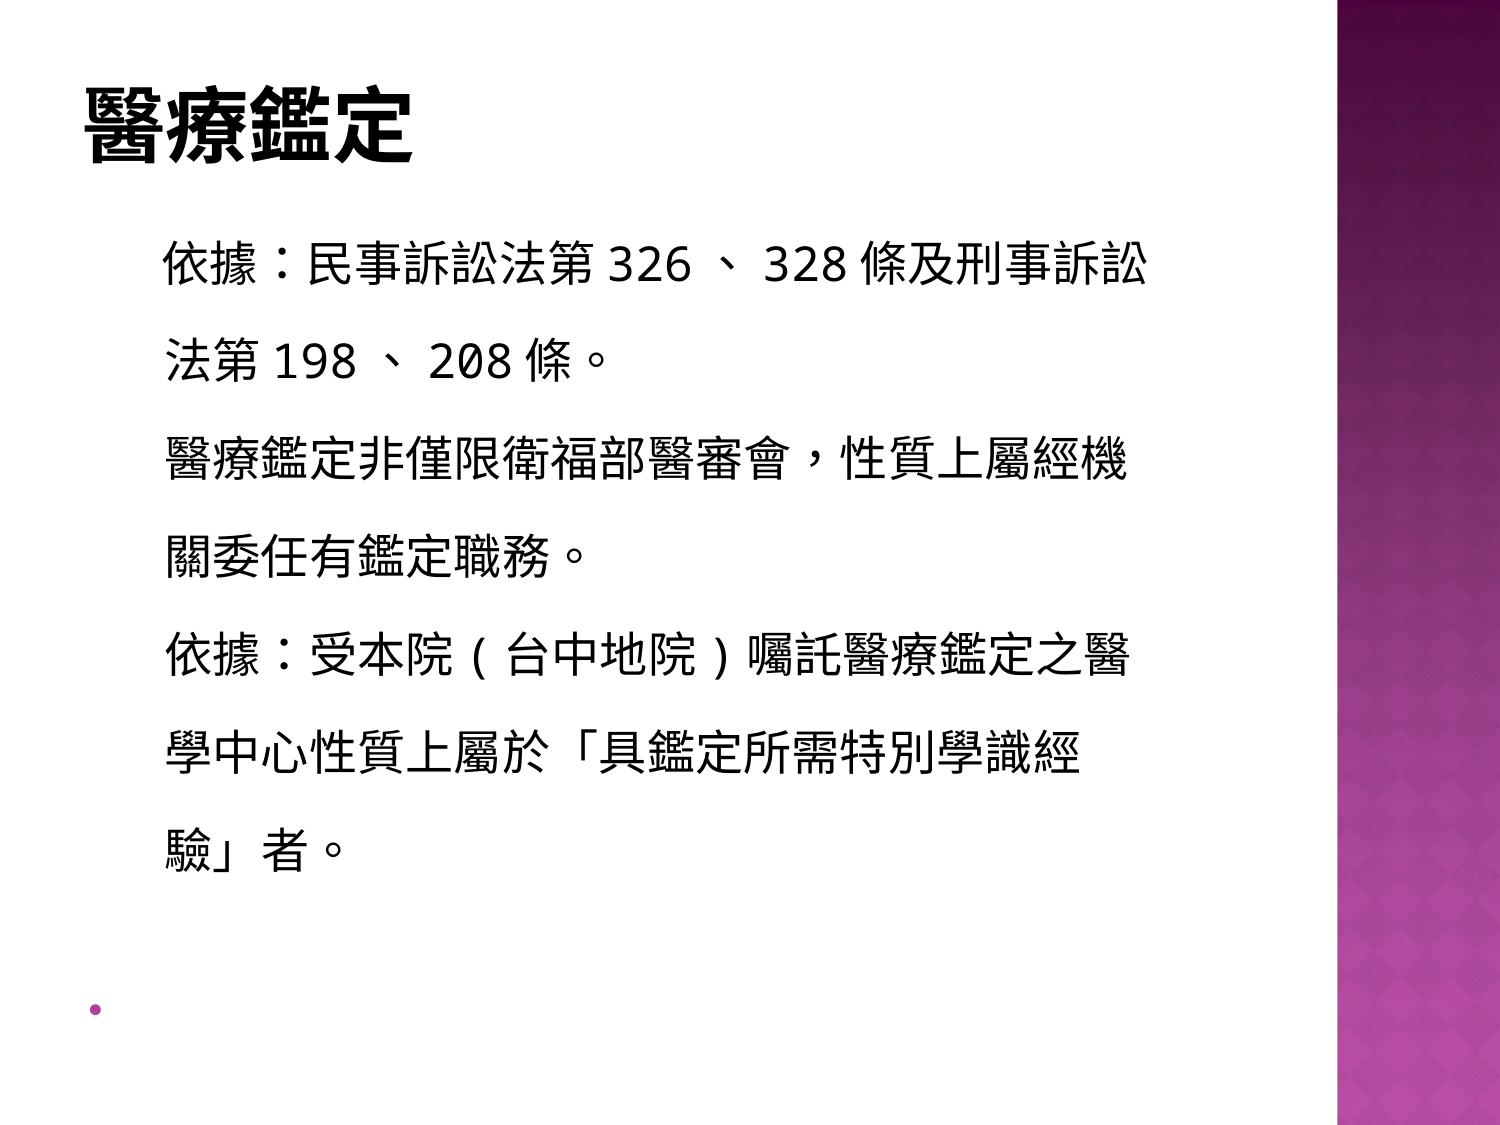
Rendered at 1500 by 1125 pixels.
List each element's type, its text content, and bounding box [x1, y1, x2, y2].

list 依據：民事訴訟法第326、328條及刑事訴訟 法第198、208條。 醫療鑑定非僅限衛福部醫審會，性質上屬經機 關委任有鑑定職務。 依據：受本院(台中地院)囑託醫療鑑定之醫 學中心性質上屬於「具鑑定所需特別學識經 驗」者。 [75, 196, 1263, 1059]
title 醫療鑑定 [75, 52, 1263, 173]
